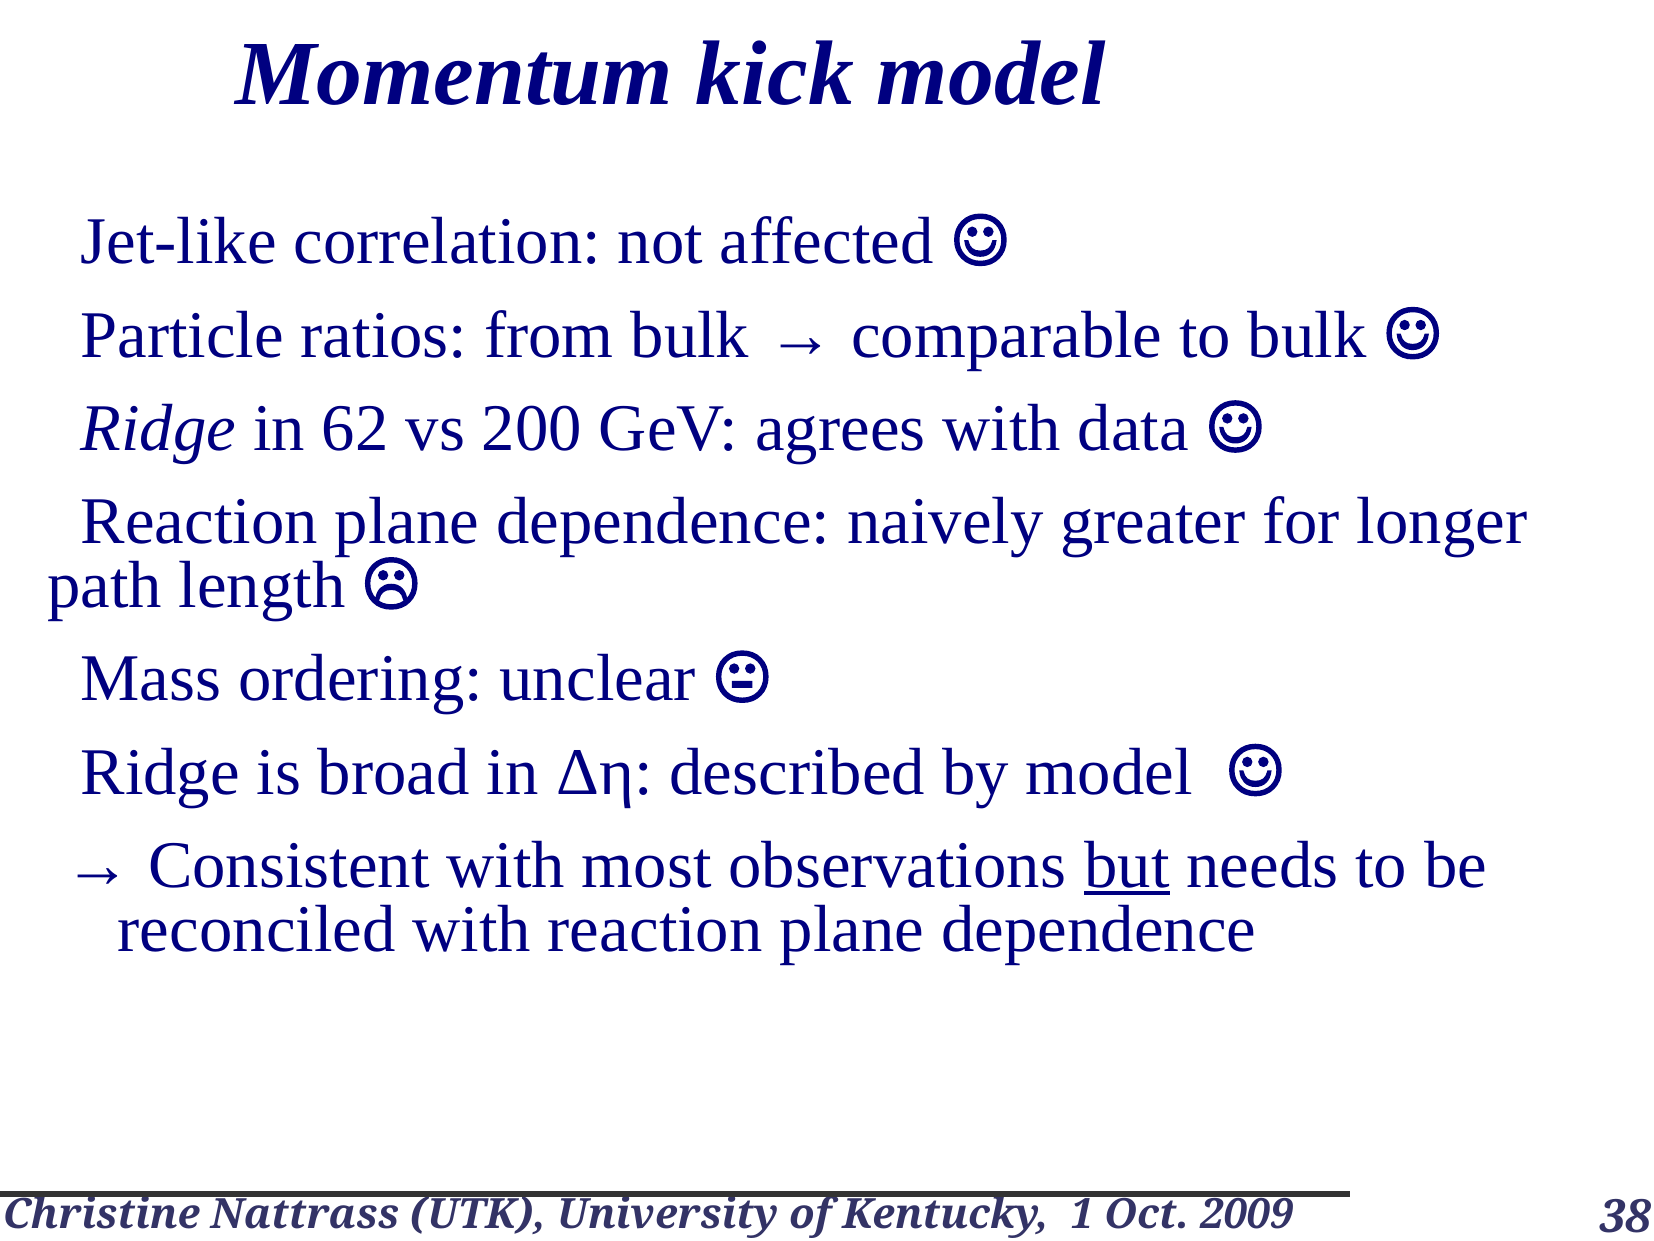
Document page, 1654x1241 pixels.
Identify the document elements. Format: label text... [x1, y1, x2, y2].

title Momentum kick model [75, 0, 1268, 139]
list Jet-like correlation: not affected  Particle ratios: from bulk → comparable to bulk  Ridge in 62 vs 200 GeV: agrees with data  Reaction plane dependence: naively greater for longer path length  Mass ordering: unclear  Ridge is broad in Δη: described by model  → Consistent with most observations but needs to be reconciled with reaction plane dependence [47, 199, 1623, 1216]
